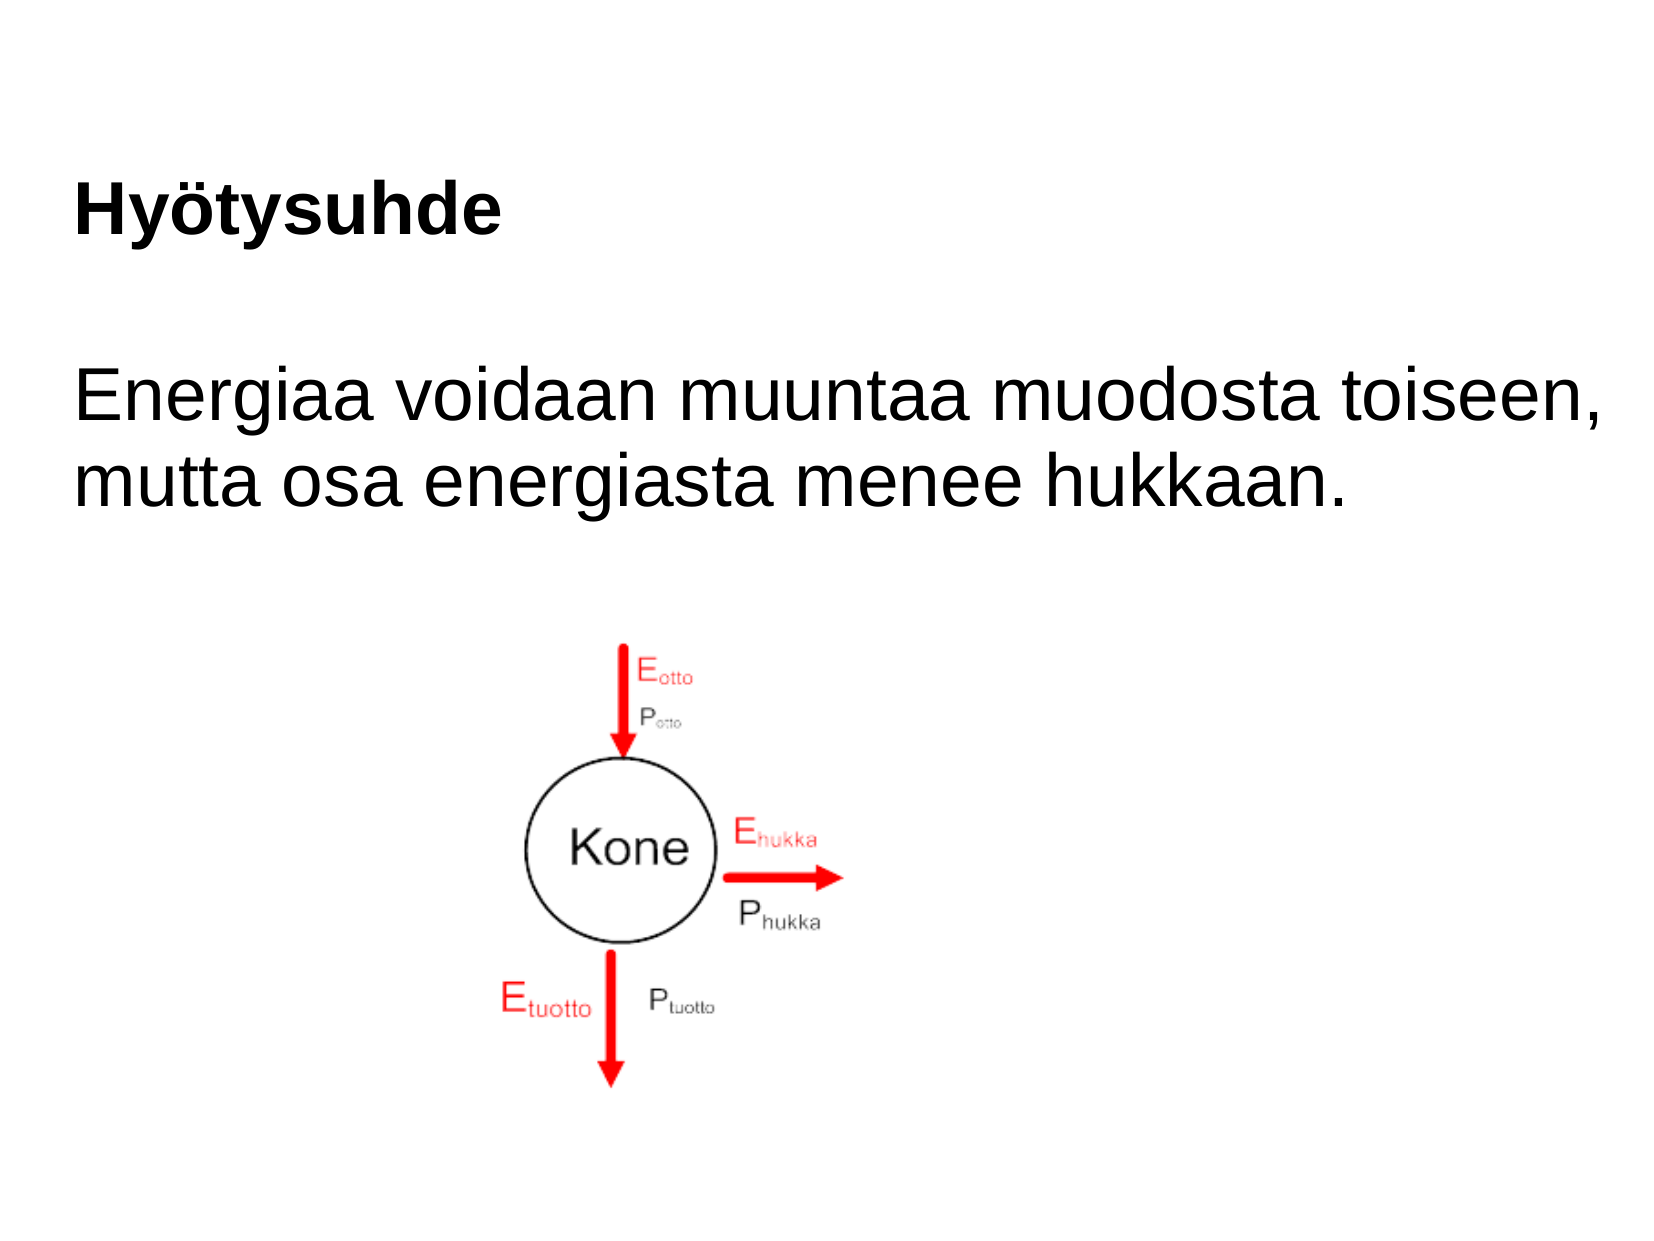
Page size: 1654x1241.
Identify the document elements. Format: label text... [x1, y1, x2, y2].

text_box Hyötysuhde Energiaa voidaan muuntaa muodosta toiseen, mutta osa energiasta menee hukkaan. [59, 155, 1641, 532]
picture [438, 585, 897, 1126]
